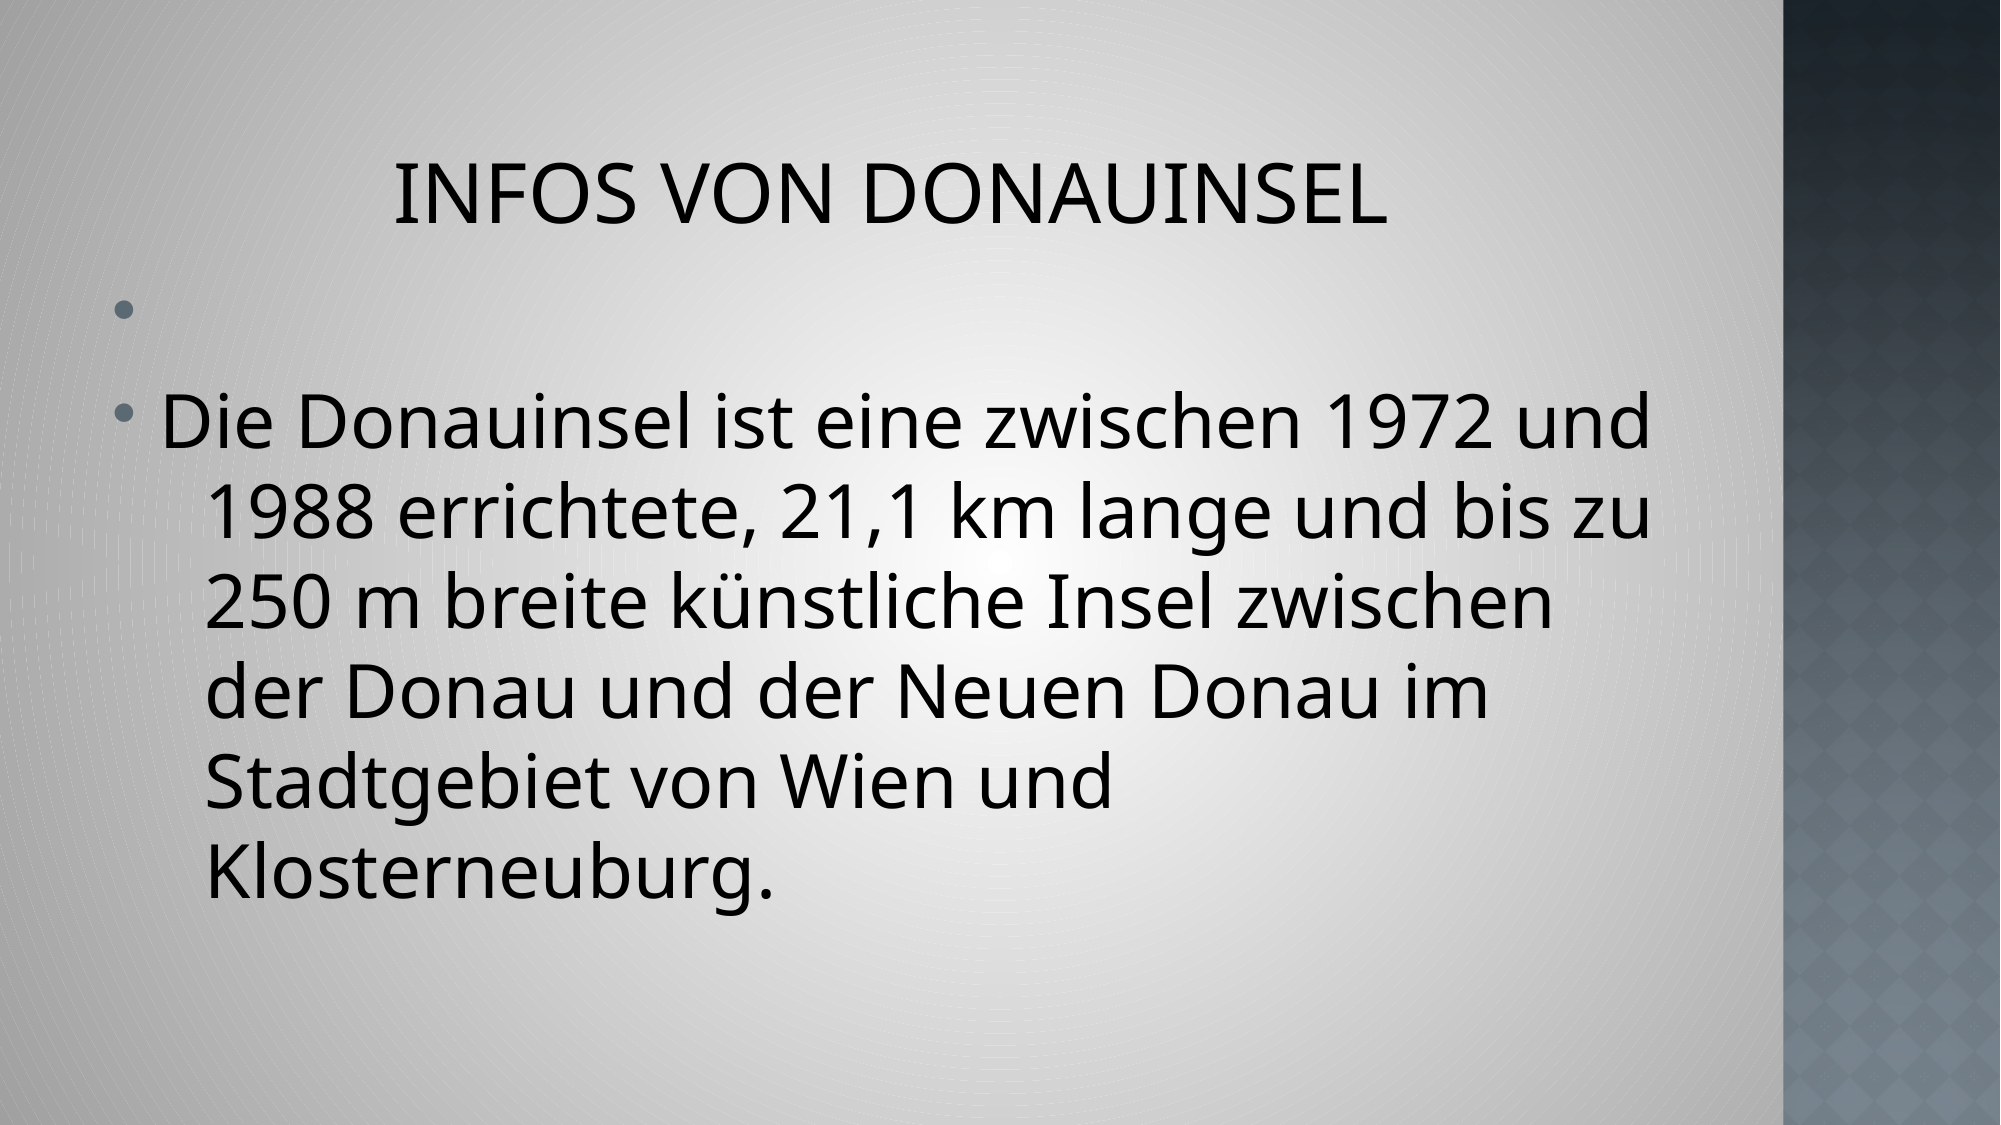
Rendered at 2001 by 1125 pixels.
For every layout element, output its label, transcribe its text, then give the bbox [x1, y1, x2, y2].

list Die Donauinsel ist eine zwischen 1972 und 1988 errichtete, 21,1 km lange und bis zu 250 m breite künstliche Insel zwischen der Donau und der Neuen Donau im Stadtgebiet von Wien und Klosterneuburg. [99, 264, 1684, 1060]
title Infos von DonauiNSEL [99, 52, 1684, 240]
